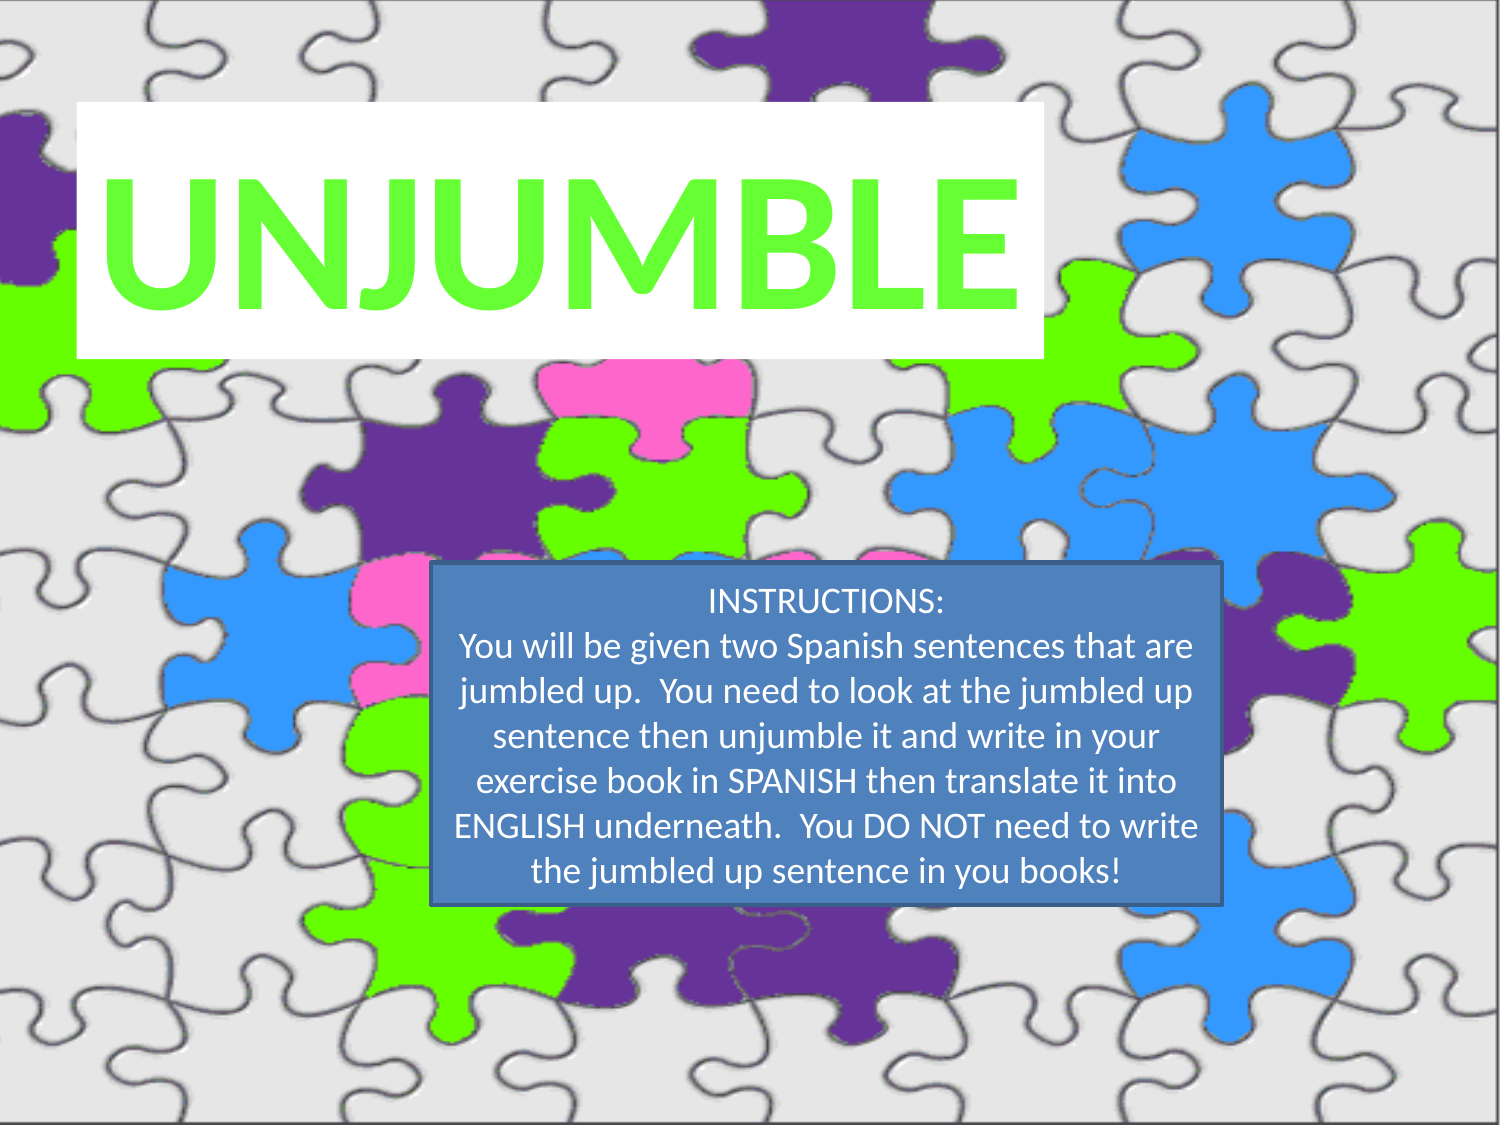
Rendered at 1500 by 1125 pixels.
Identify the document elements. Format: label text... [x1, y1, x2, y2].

text_box INSTRUCTIONS: You will be given two Spanish sentences that are jumbled up. You need to look at the jumbled up sentence then unjumble it and write in your exercise book in SPANISH then translate it into ENGLISH underneath. You DO NOT need to write the jumbled up sentence in you books! [431, 562, 1223, 906]
text_box UNJUMBLE [76, 101, 1045, 360]
picture [0, 0, 1500, 1125]
